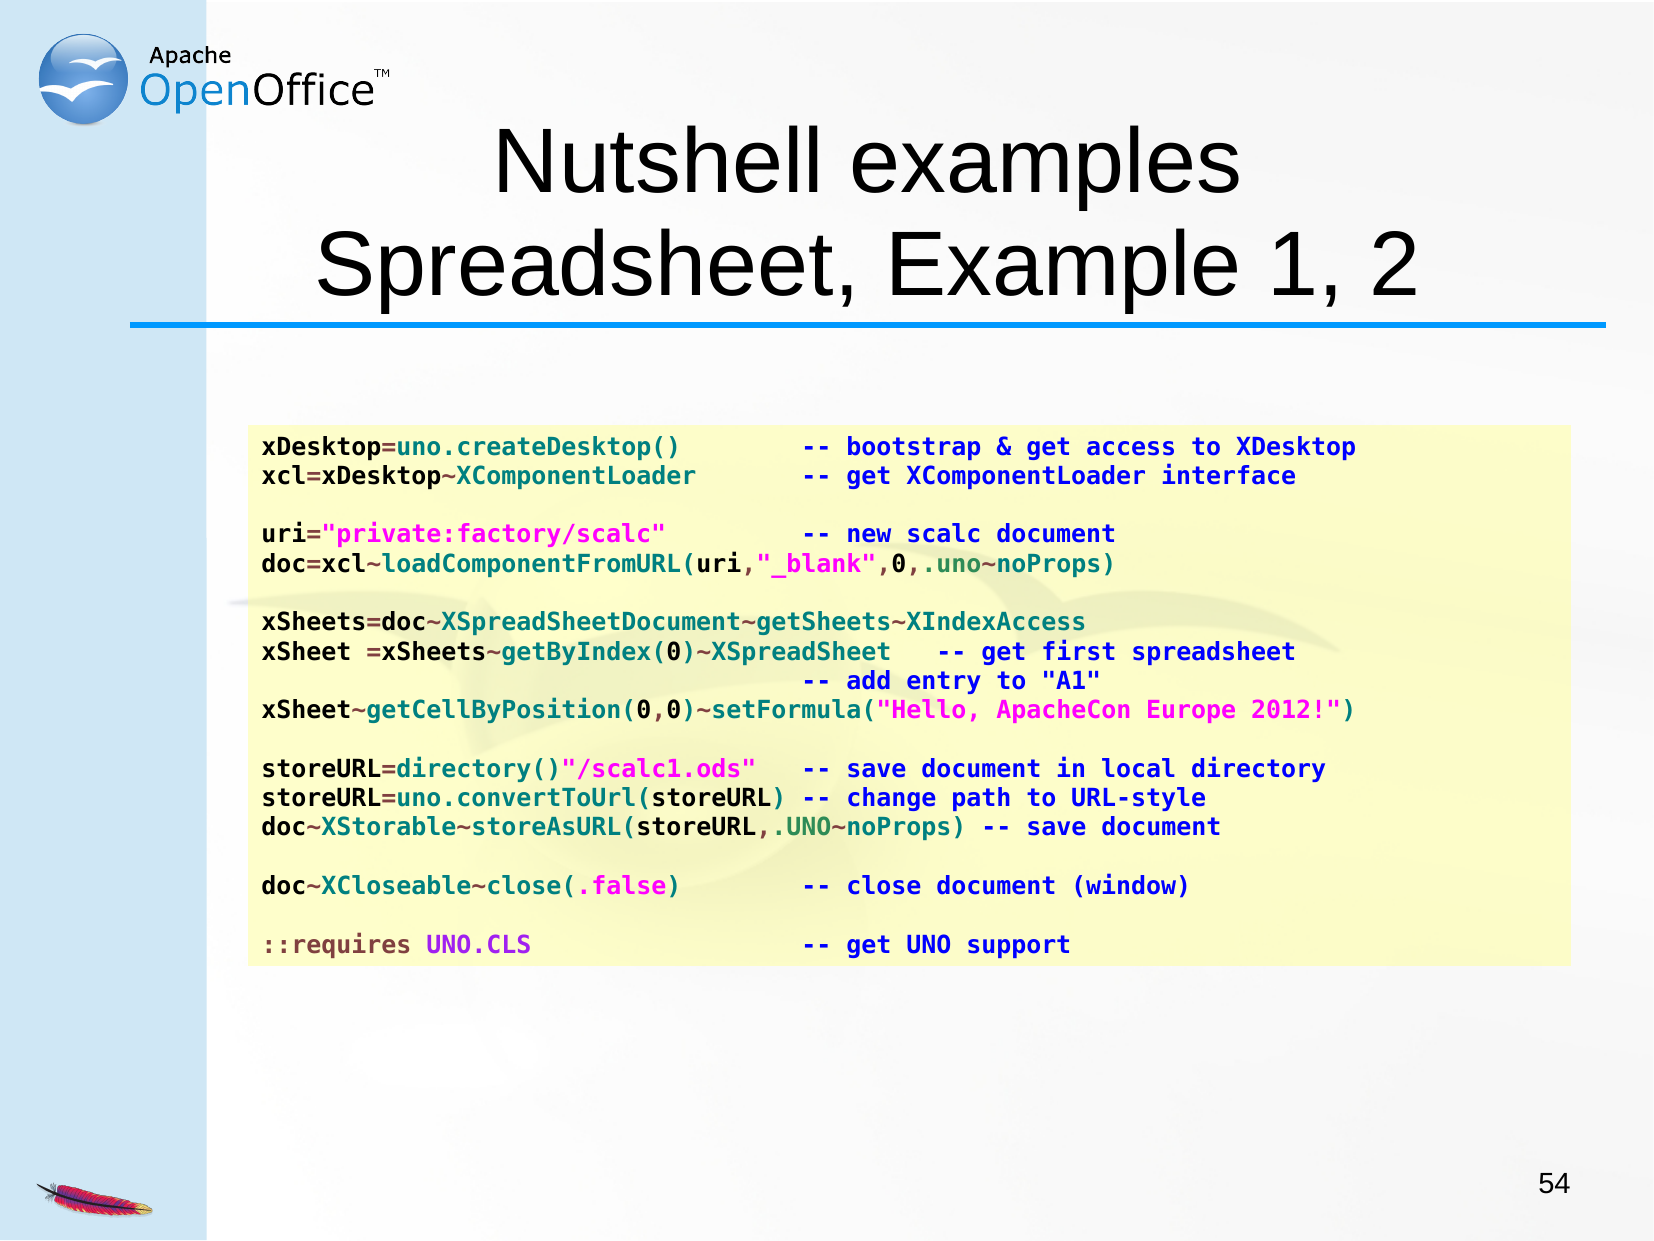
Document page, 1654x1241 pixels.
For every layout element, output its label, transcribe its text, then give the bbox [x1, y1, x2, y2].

picture [35, 1181, 154, 1219]
text_box xDesktop=uno.createDesktop() -- bootstrap & get access to XDesktop xcl=xDesktop~XComponentLoader -- get XComponentLoader interface uri="private:factory/scalc" -- new scalc document doc=xcl~loadComponentFromURL(uri,"_blank",0,.uno~noProps) xSheets=doc~XSpreadSheetDocument~getSheets~XIndexAccess xSheet =xSheets~getByIndex(0)~XSpreadSheet -- get first spreadsheet -- add entry to "A1" xSheet~getCellByPosition(0,0)~setFormula("Hello, ApacheCon Europe 2012!") storeURL=directory()"/scalc1.ods" -- save document in local directory storeURL=uno.convertToUrl(storeURL) -- change path to URL-style doc~XStorable~storeAsURL(storeURL,.UNO~noProps) -- save document doc~XCloseable~close(.false) -- close document (window) ::requires UNO.CLS -- get UNO support [248, 425, 1571, 966]
title Nutshell examples Spreadsheet, Example 1, 2 [165, 108, 1571, 316]
picture [35, 2, 1654, 1241]
